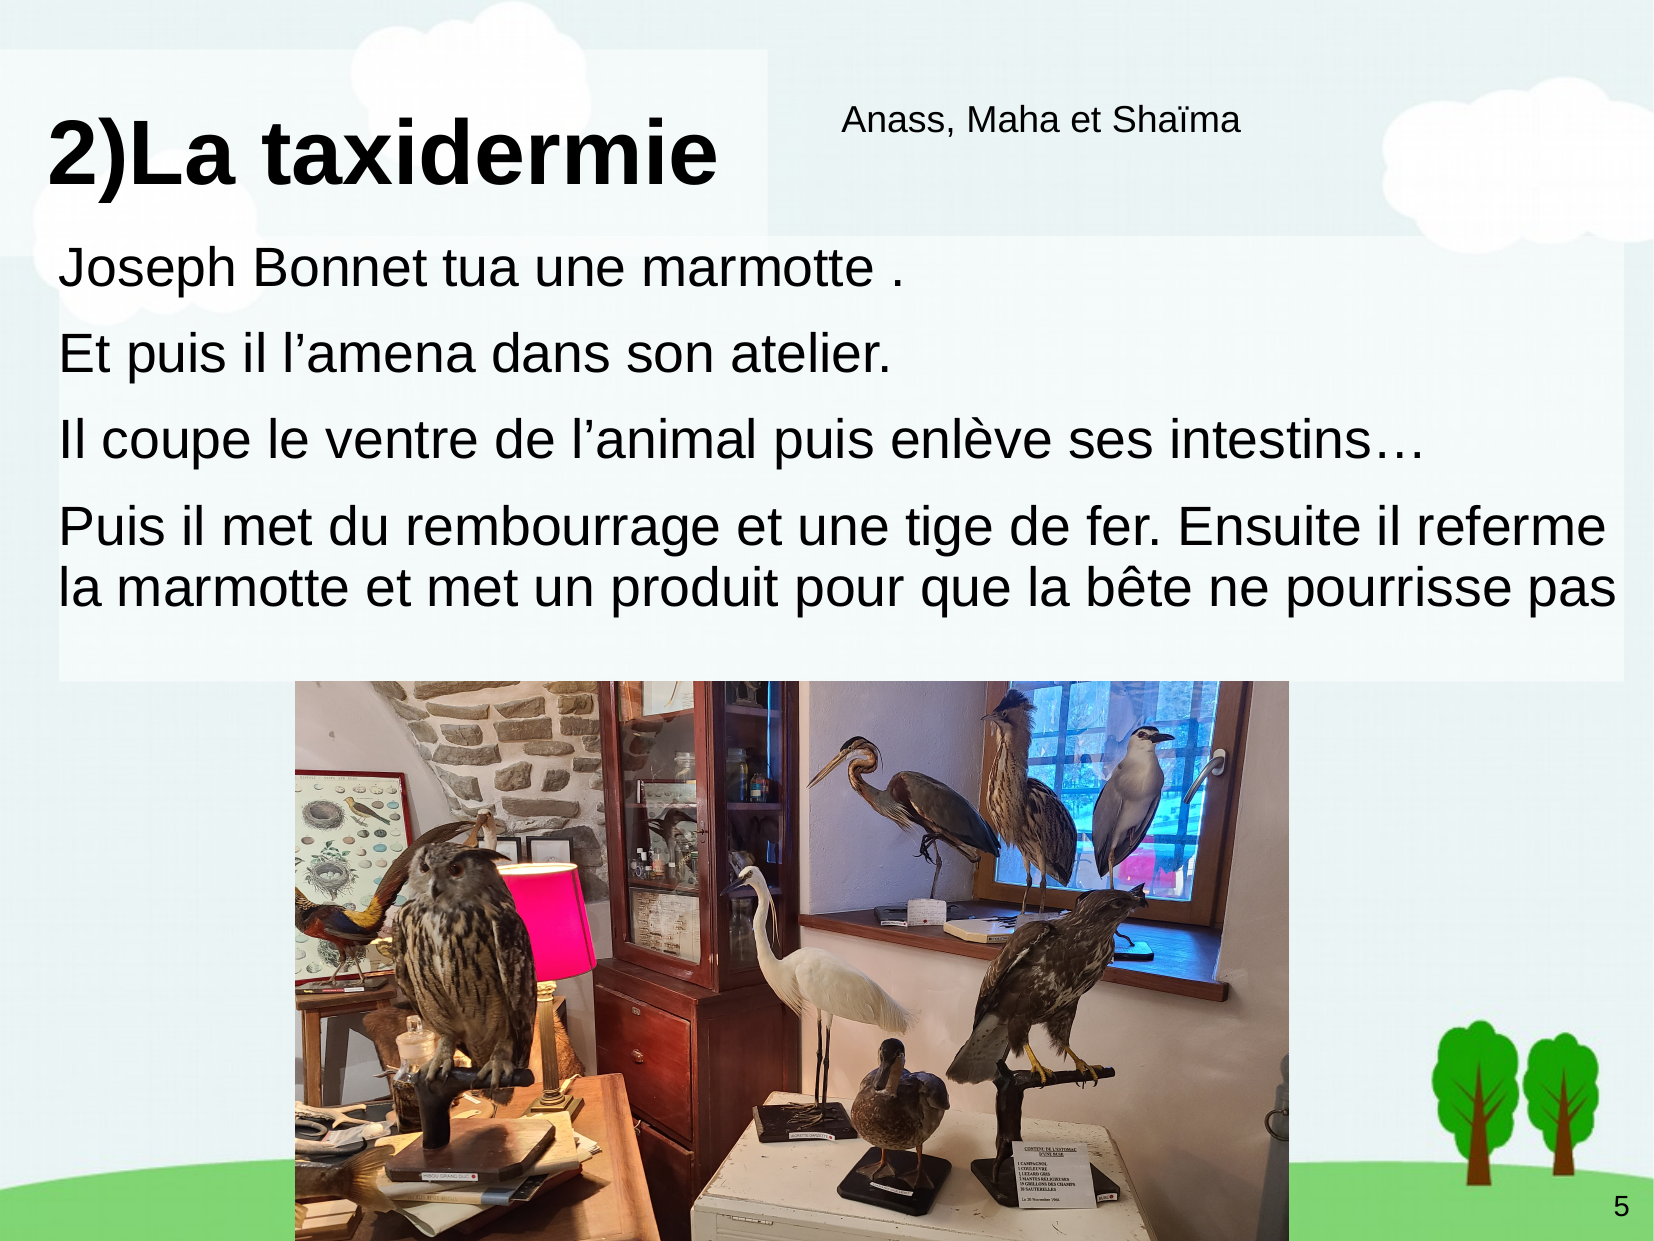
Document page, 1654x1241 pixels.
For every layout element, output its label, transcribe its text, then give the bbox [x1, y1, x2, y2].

list Joseph Bonnet tua une marmotte . Et puis il l’amena dans son atelier. Il coupe le ventre de l’animal puis enlève ses intestins… Puis il met du rembourrage et une tige de fer. Ensuite il referme la marmotte et met un produit pour que la bête ne pourrisse pas [59, 236, 1625, 682]
text_box Anass, Maha et Shaïma [826, 90, 1415, 148]
picture [0, 0, 1654, 1241]
title 2)La taxidermie [0, 49, 768, 257]
